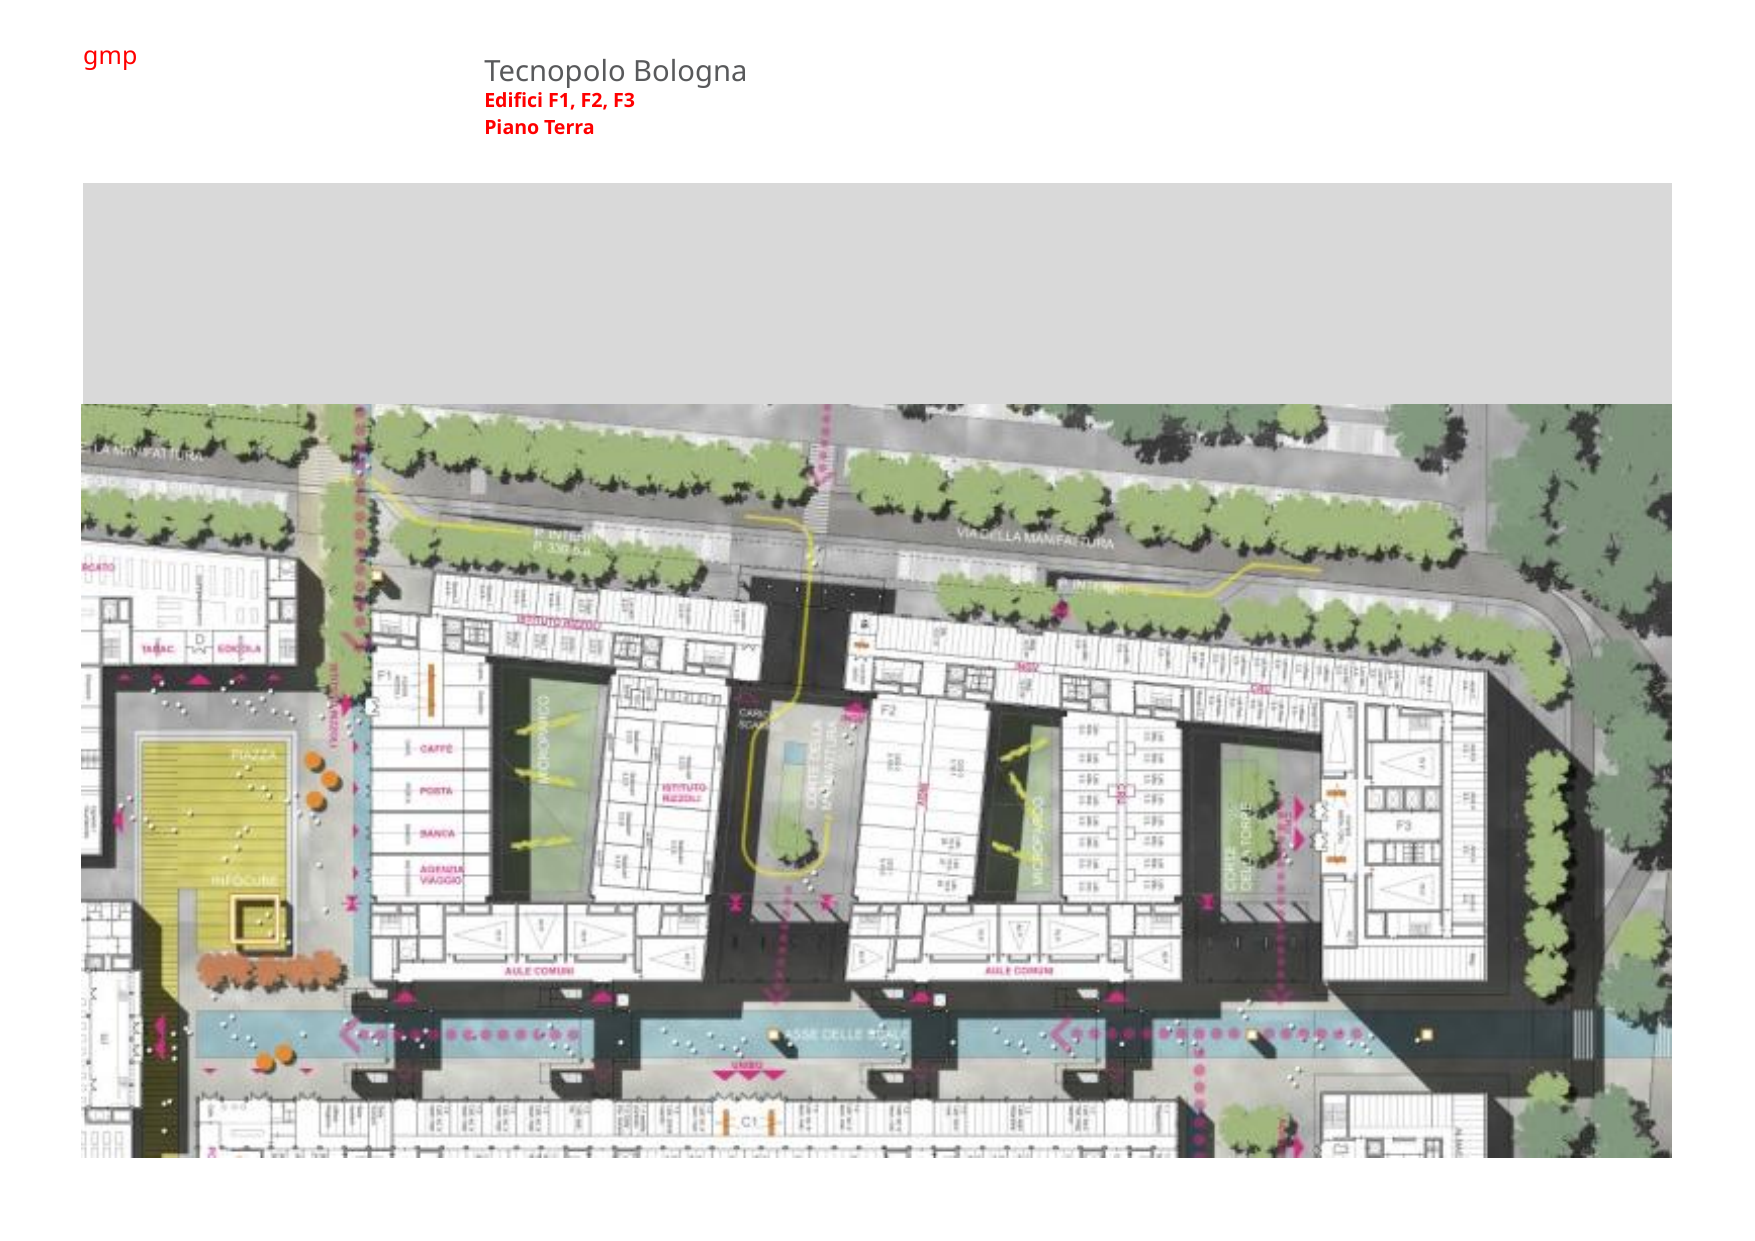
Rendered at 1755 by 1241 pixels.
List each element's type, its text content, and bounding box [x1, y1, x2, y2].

list Edifici F1, F2, F3 Piano Terra [484, 98, 1625, 183]
picture [81, 404, 1672, 1158]
text_box [83, 183, 1672, 404]
